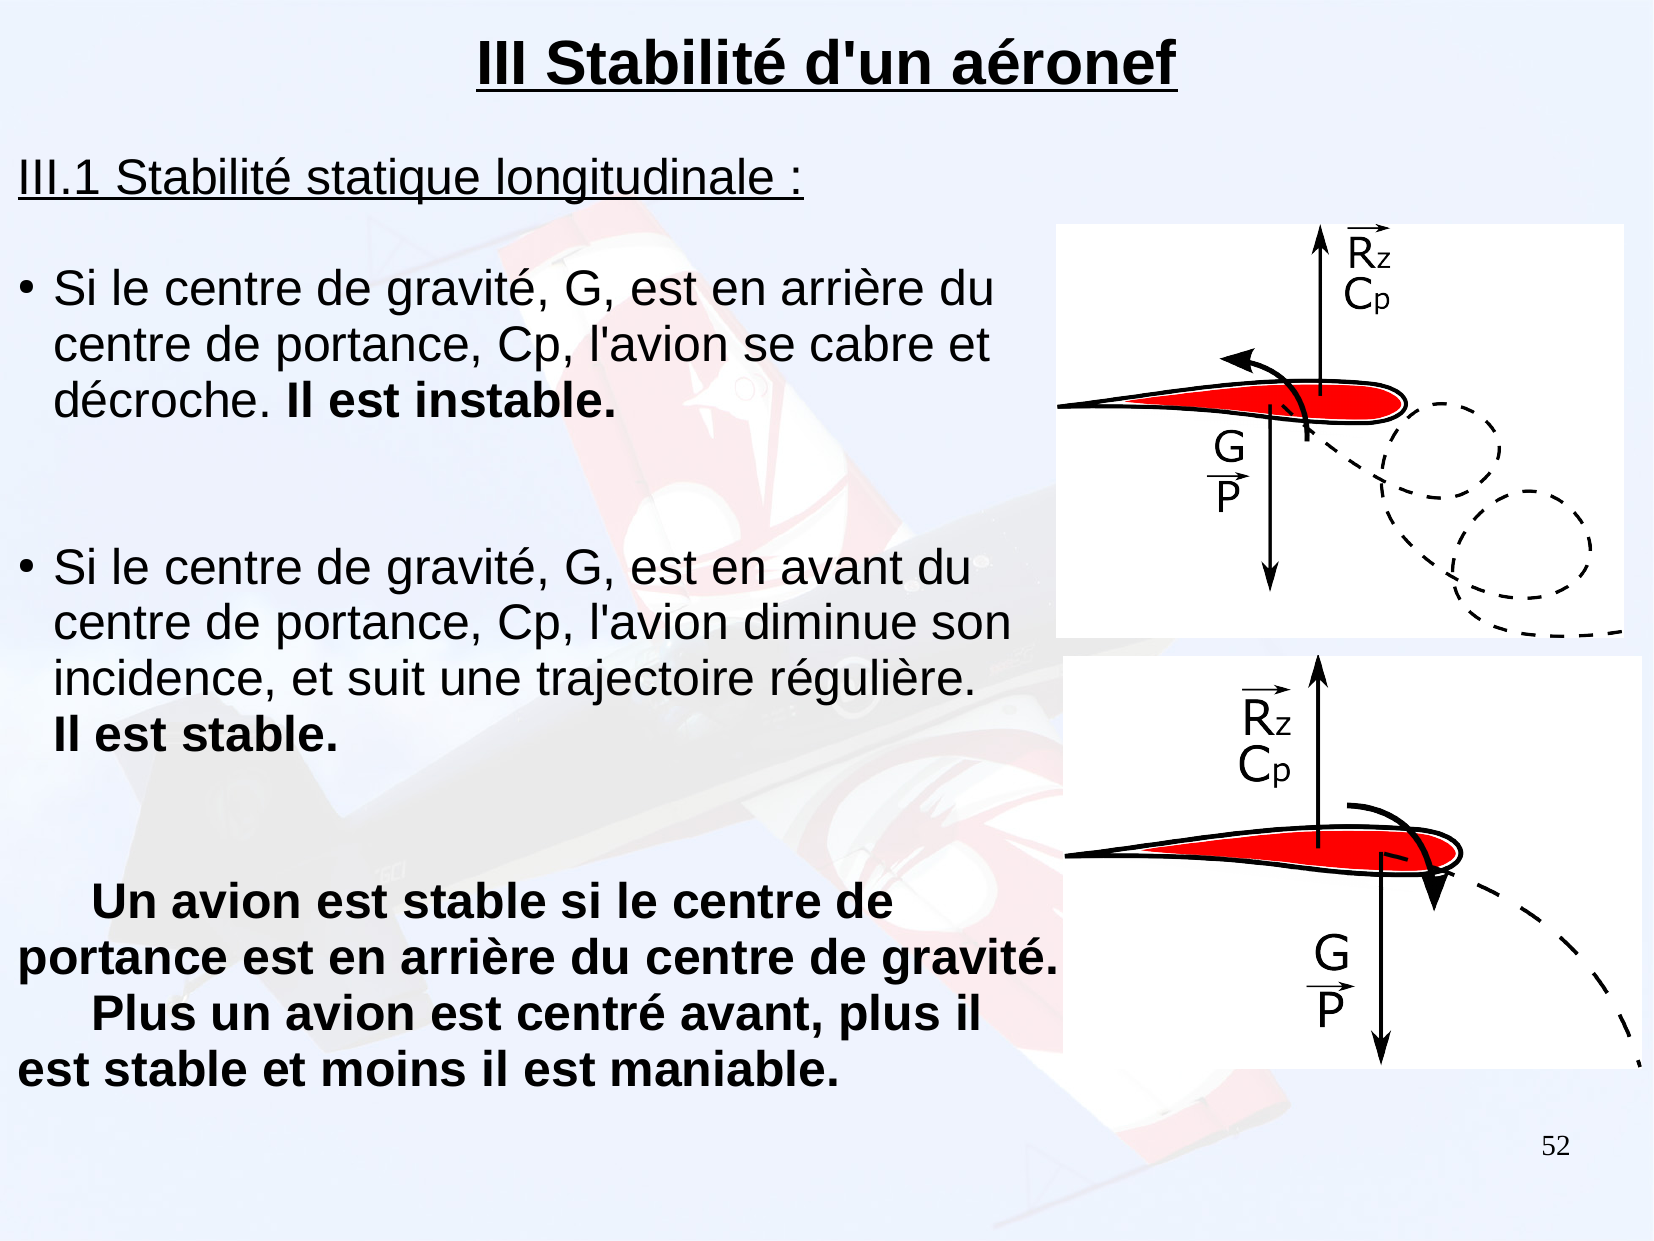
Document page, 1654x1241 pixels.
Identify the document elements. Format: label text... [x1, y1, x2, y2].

picture [0, 0, 1654, 1241]
subtitle III.1 Stabilité statique longitudinale : Si le centre de gravité, G, est en arrière du centre de portance, Cp, l'avion se cabre et décroche. Il est instable. Si le centre de gravité, G, est en avant du centre de portance, Cp, l'avion diminue son incidence, et suit une trajectoire régulière. Il est stable. Un avion est stable si le centre de portance est en arrière du centre de gravité. Plus un avion est centré avant, plus il est stable et moins il est maniable. [17, 148, 1069, 1164]
title III Stabilité d'un aéronef [82, 11, 1571, 115]
